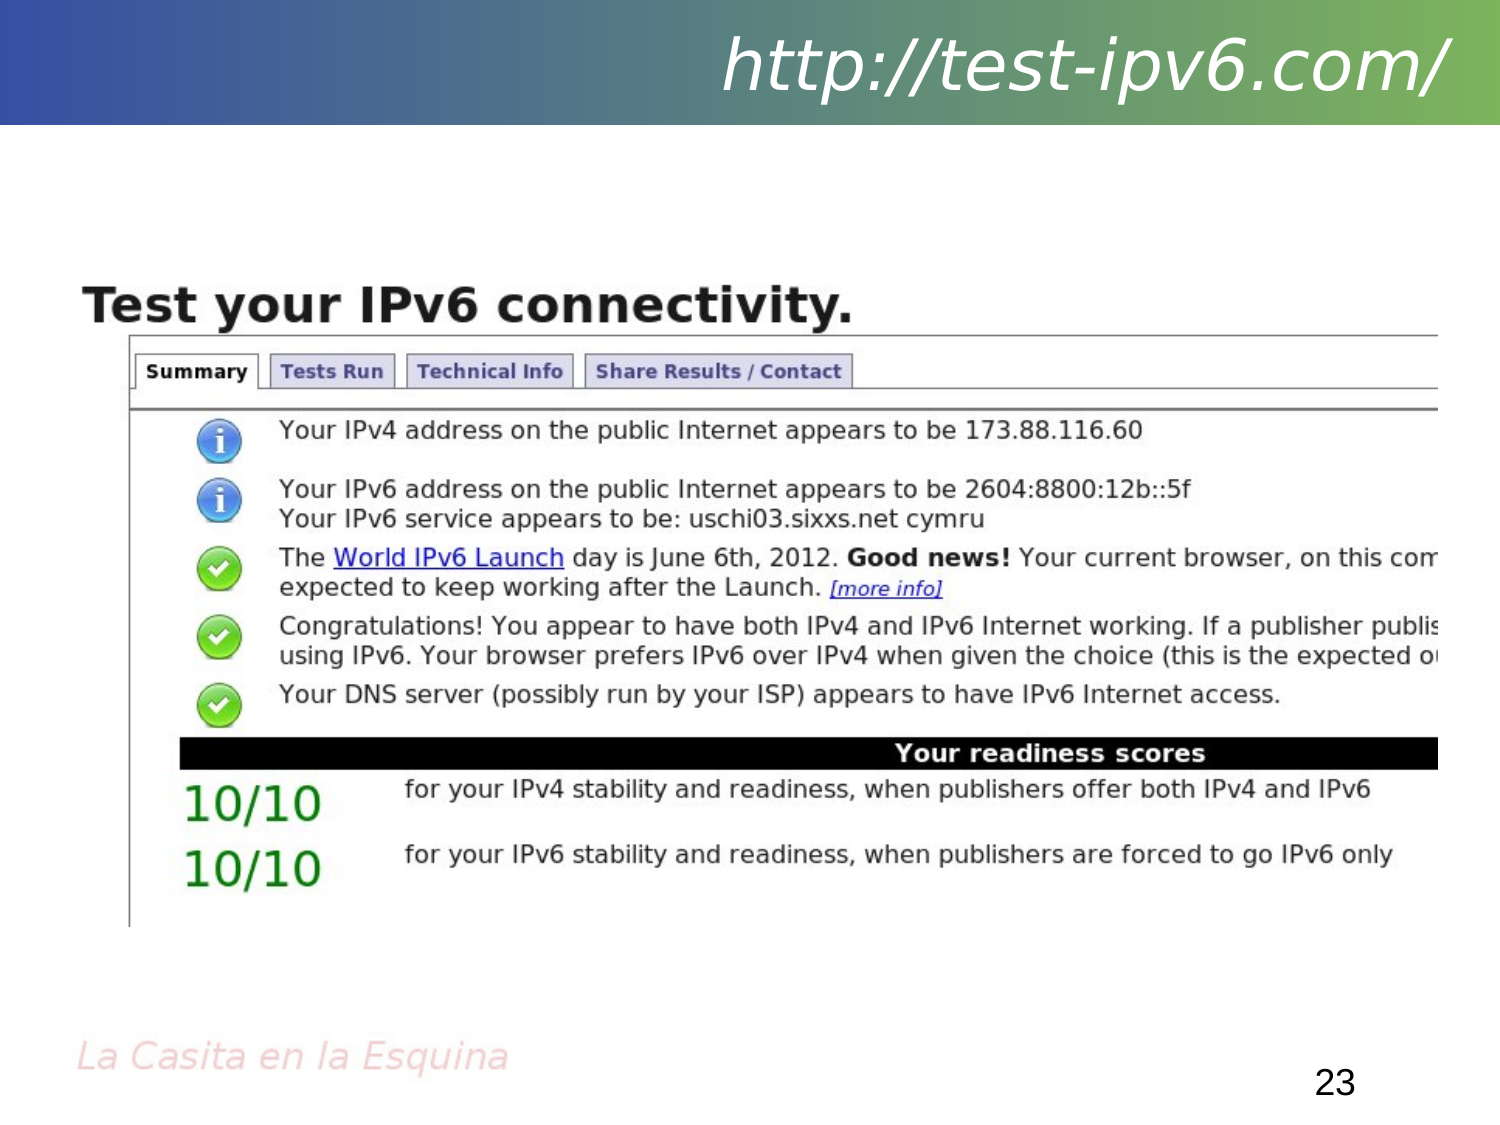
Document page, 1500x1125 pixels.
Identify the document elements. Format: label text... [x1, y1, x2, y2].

title http://test-ipv6.com/ [62, 12, 1463, 113]
picture [45, 1019, 545, 1095]
picture [70, 248, 1438, 927]
